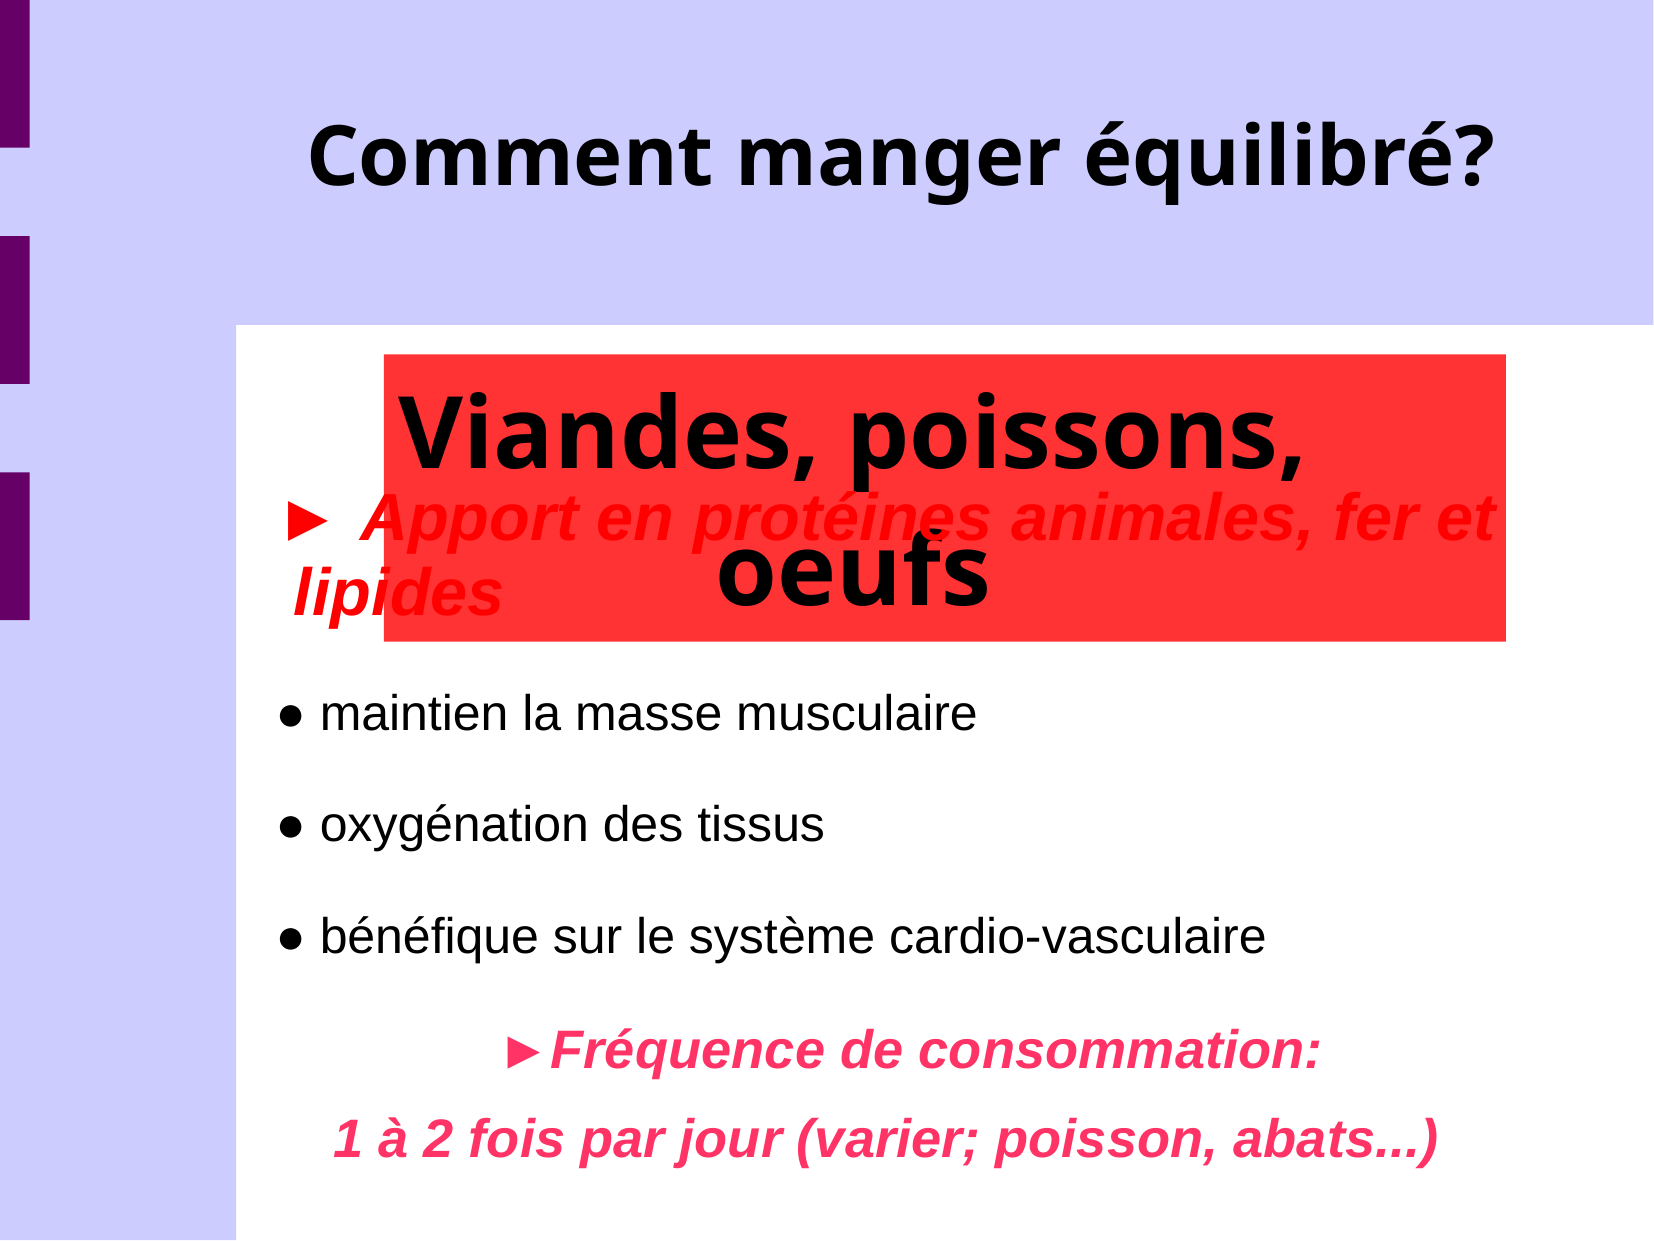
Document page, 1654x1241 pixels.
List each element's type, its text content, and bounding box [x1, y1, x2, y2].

text_box ► Apport en protéines animales, fer et lipides ● maintien la masse musculaire ● oxygénation des tissus ● bénéfique sur le système cardio-vasculaire ►Fréquence de consommation: 1 à 2 fois par jour (varier; poisson, abats...) [260, 472, 1561, 1241]
text_box Comment manger équilibré? [291, 88, 1418, 220]
text_box Viandes, poissons, oeufs [383, 354, 1506, 472]
text_box [0, 0, 1654, 1241]
